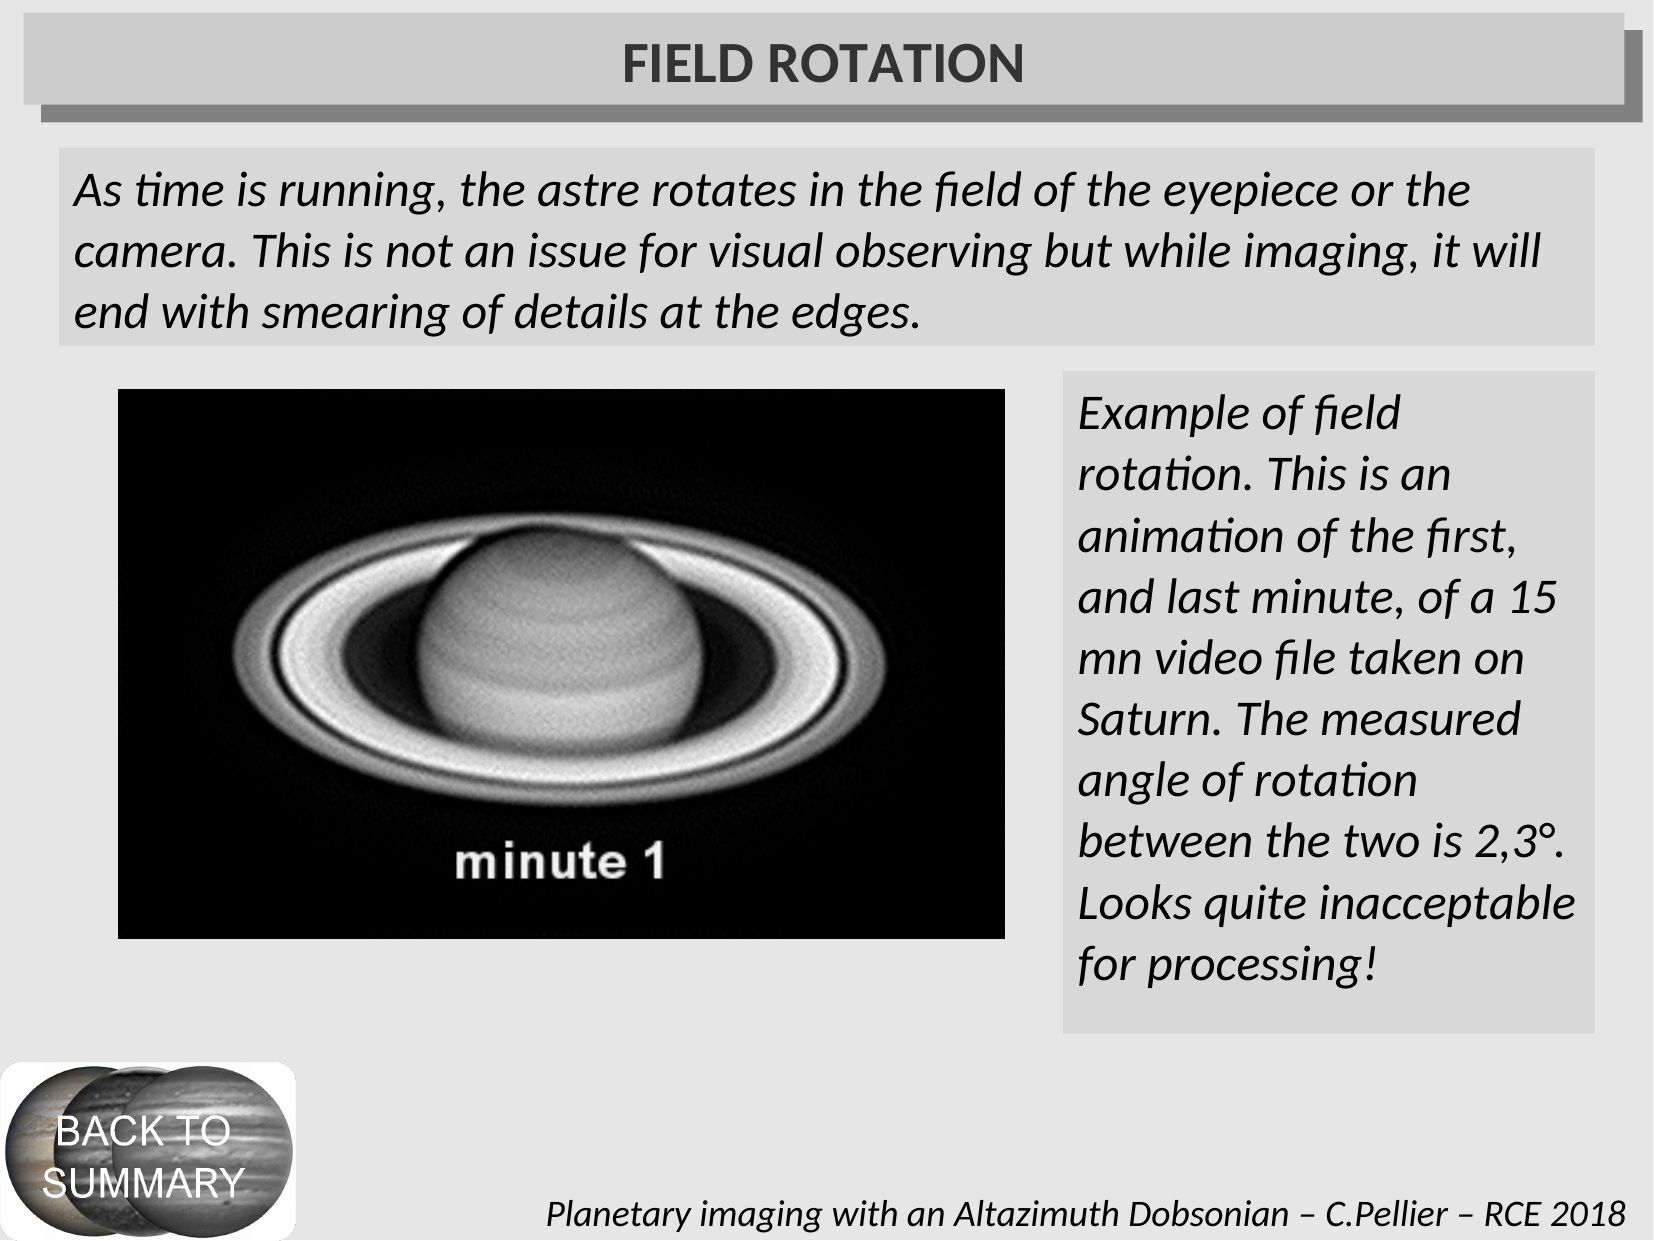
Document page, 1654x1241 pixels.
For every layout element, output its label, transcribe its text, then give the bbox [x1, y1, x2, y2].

picture [118, 389, 1005, 940]
text_box Example of field rotation. This is an animation of the first, and last minute, of a 15 mn video file taken on Saturn. The measured angle of rotation between the two is 2,3°. Looks quite inacceptable for processing! [1062, 371, 1595, 1034]
picture [0, 1062, 296, 1241]
text_box FIELD ROTATION [23, 12, 1625, 105]
text_box As time is running, the astre rotates in the field of the eyepiece or the camera. This is not an issue for visual observing but while imaging, it will end with smearing of details at the edges. [59, 147, 1595, 346]
text_box Planetary imaging with an Altazimuth Dobsonian – C.Pellier – RCE 2018 [430, 1180, 1642, 1241]
